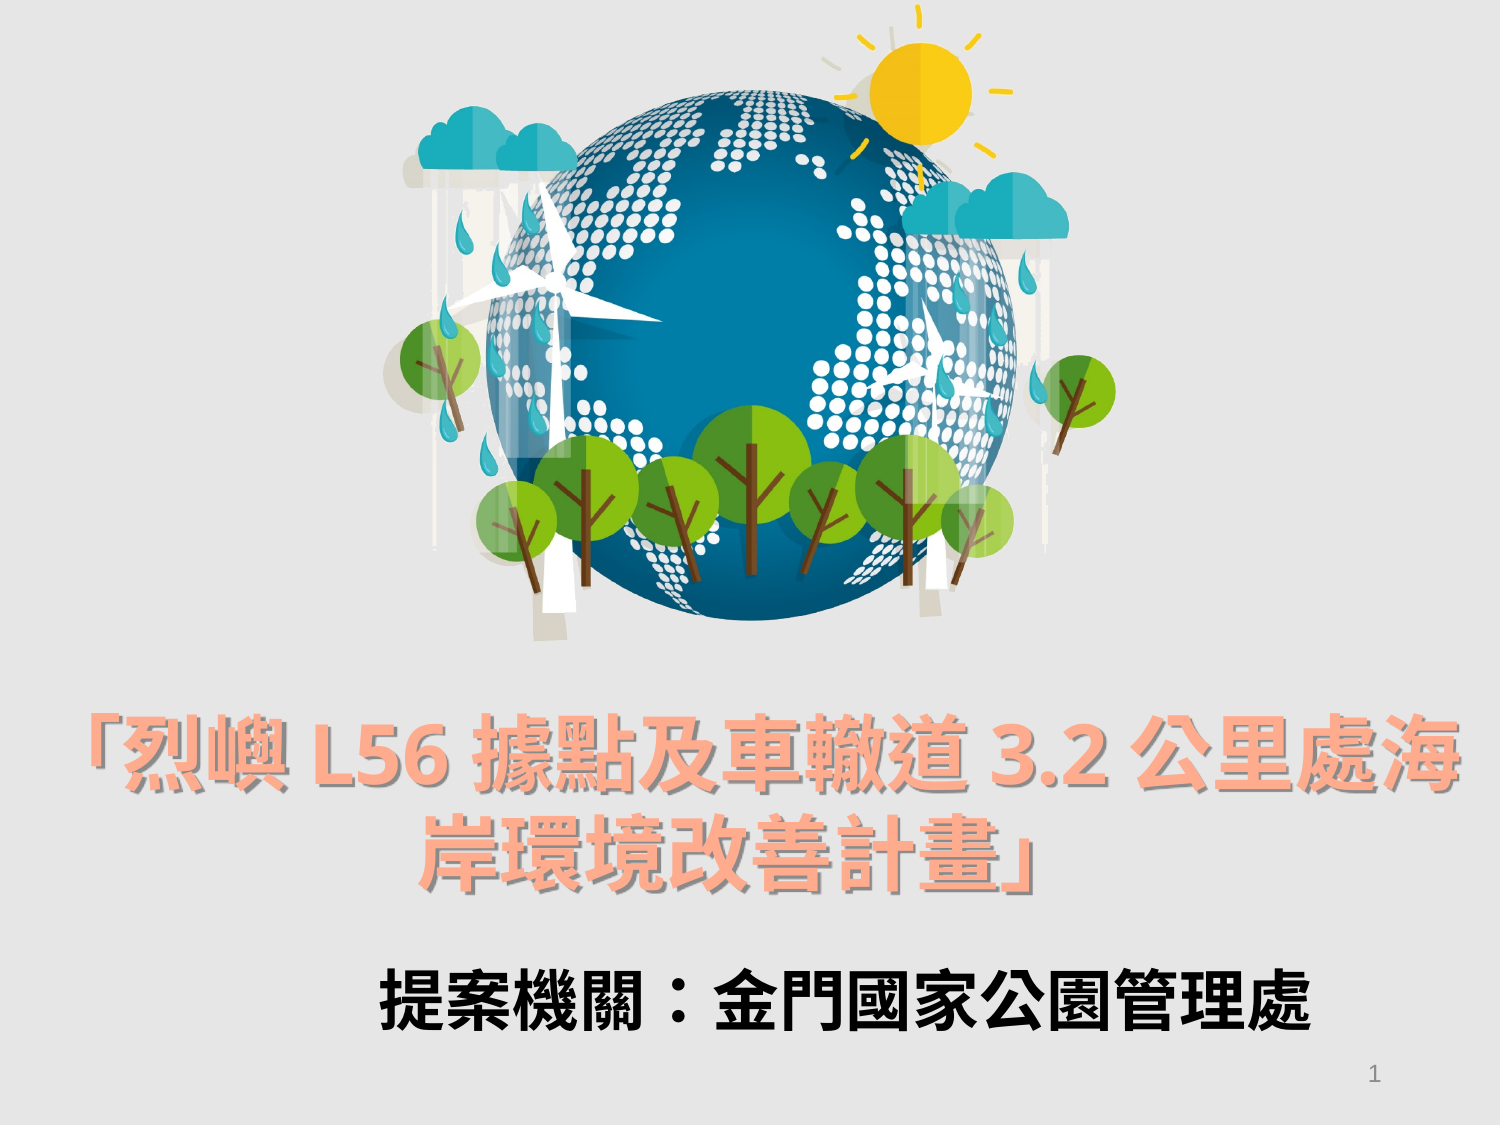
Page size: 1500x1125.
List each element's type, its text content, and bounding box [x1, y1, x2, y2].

text_box 「烈嶼L56據點及車轍道3.2公里處海岸環境改善計畫」 [0, 693, 1500, 909]
slide_number <編號> [1059, 1042, 1397, 1103]
text_box 提案機關：金門國家公園管理處 [364, 951, 1346, 1043]
picture [382, 1, 1117, 642]
